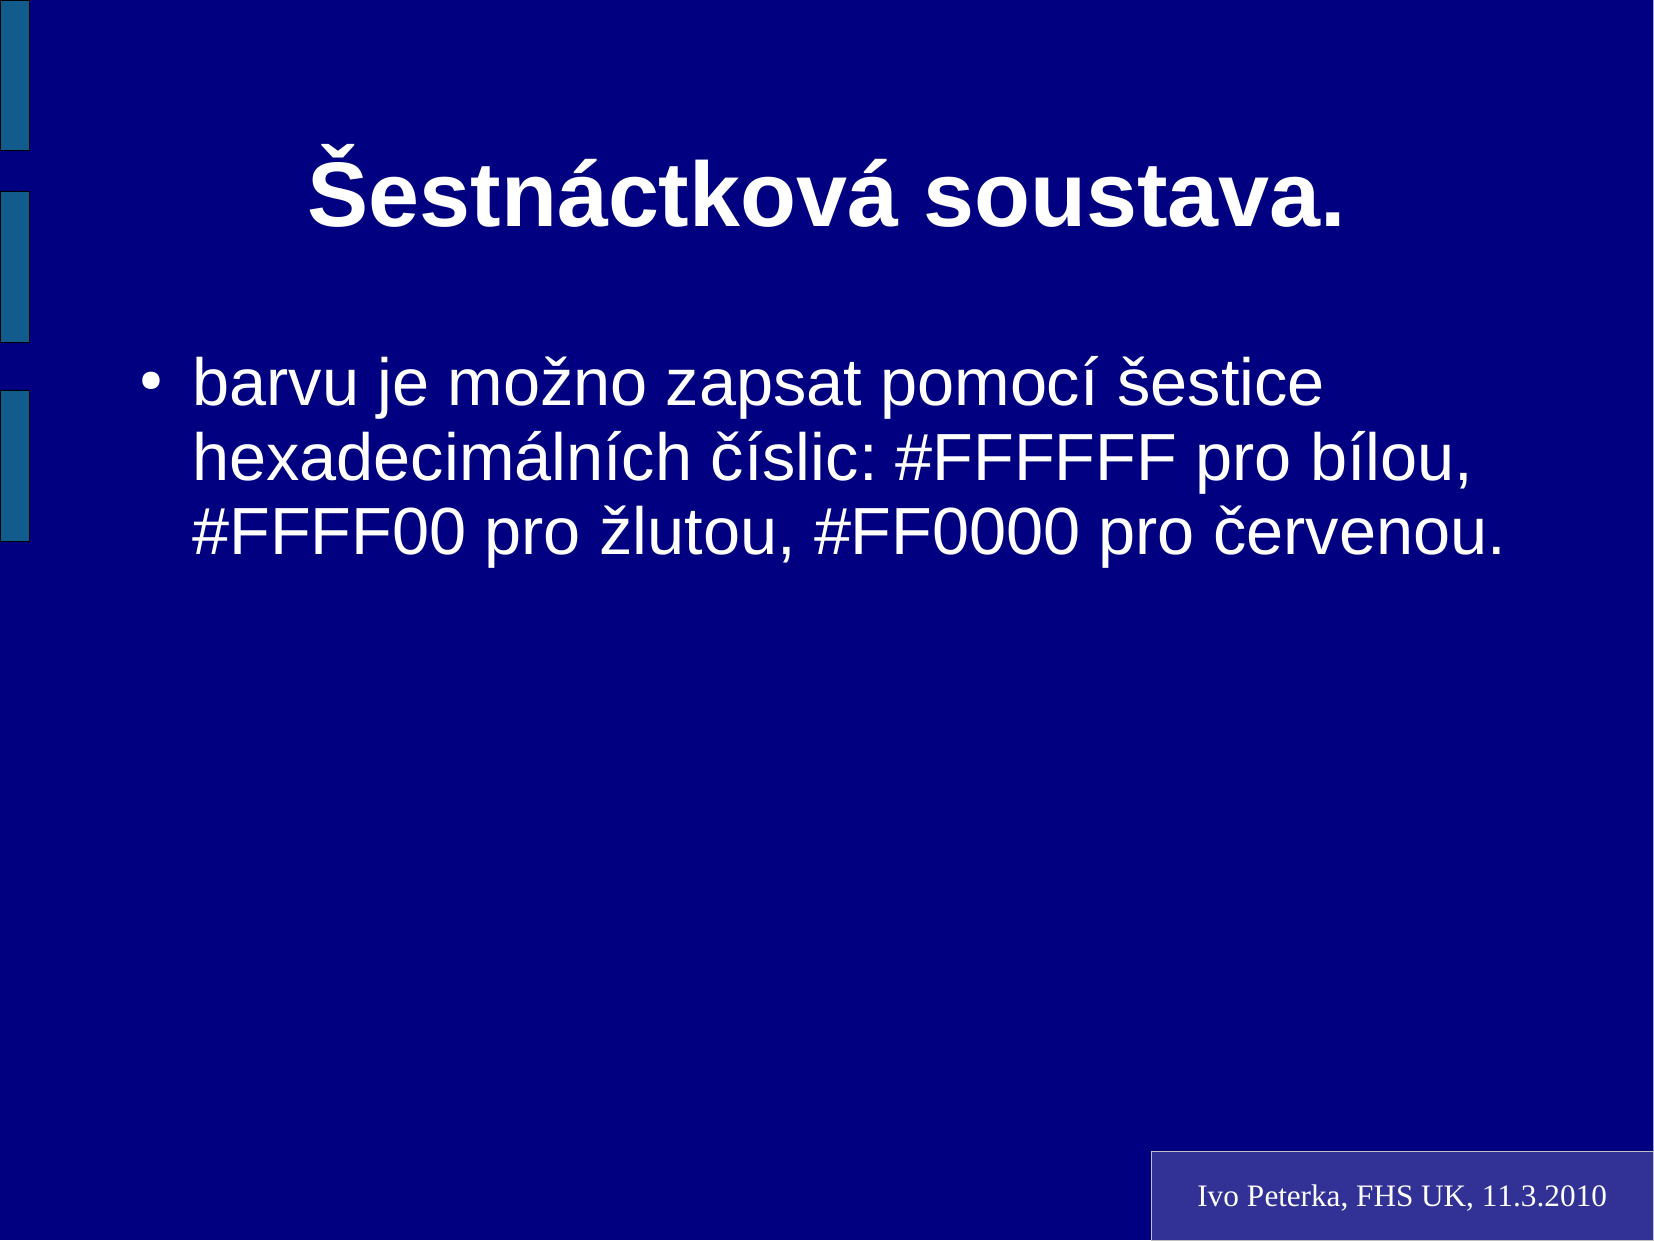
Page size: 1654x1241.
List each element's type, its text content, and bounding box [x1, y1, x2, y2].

title Šestnáctková soustava. [121, 98, 1534, 291]
list barvu je možno zapsat pomocí šestice hexadecimálních číslic: #FFFFFF pro bílou, #FFFF00 pro žlutou, #FF0000 pro červenou. [121, 344, 1534, 1112]
